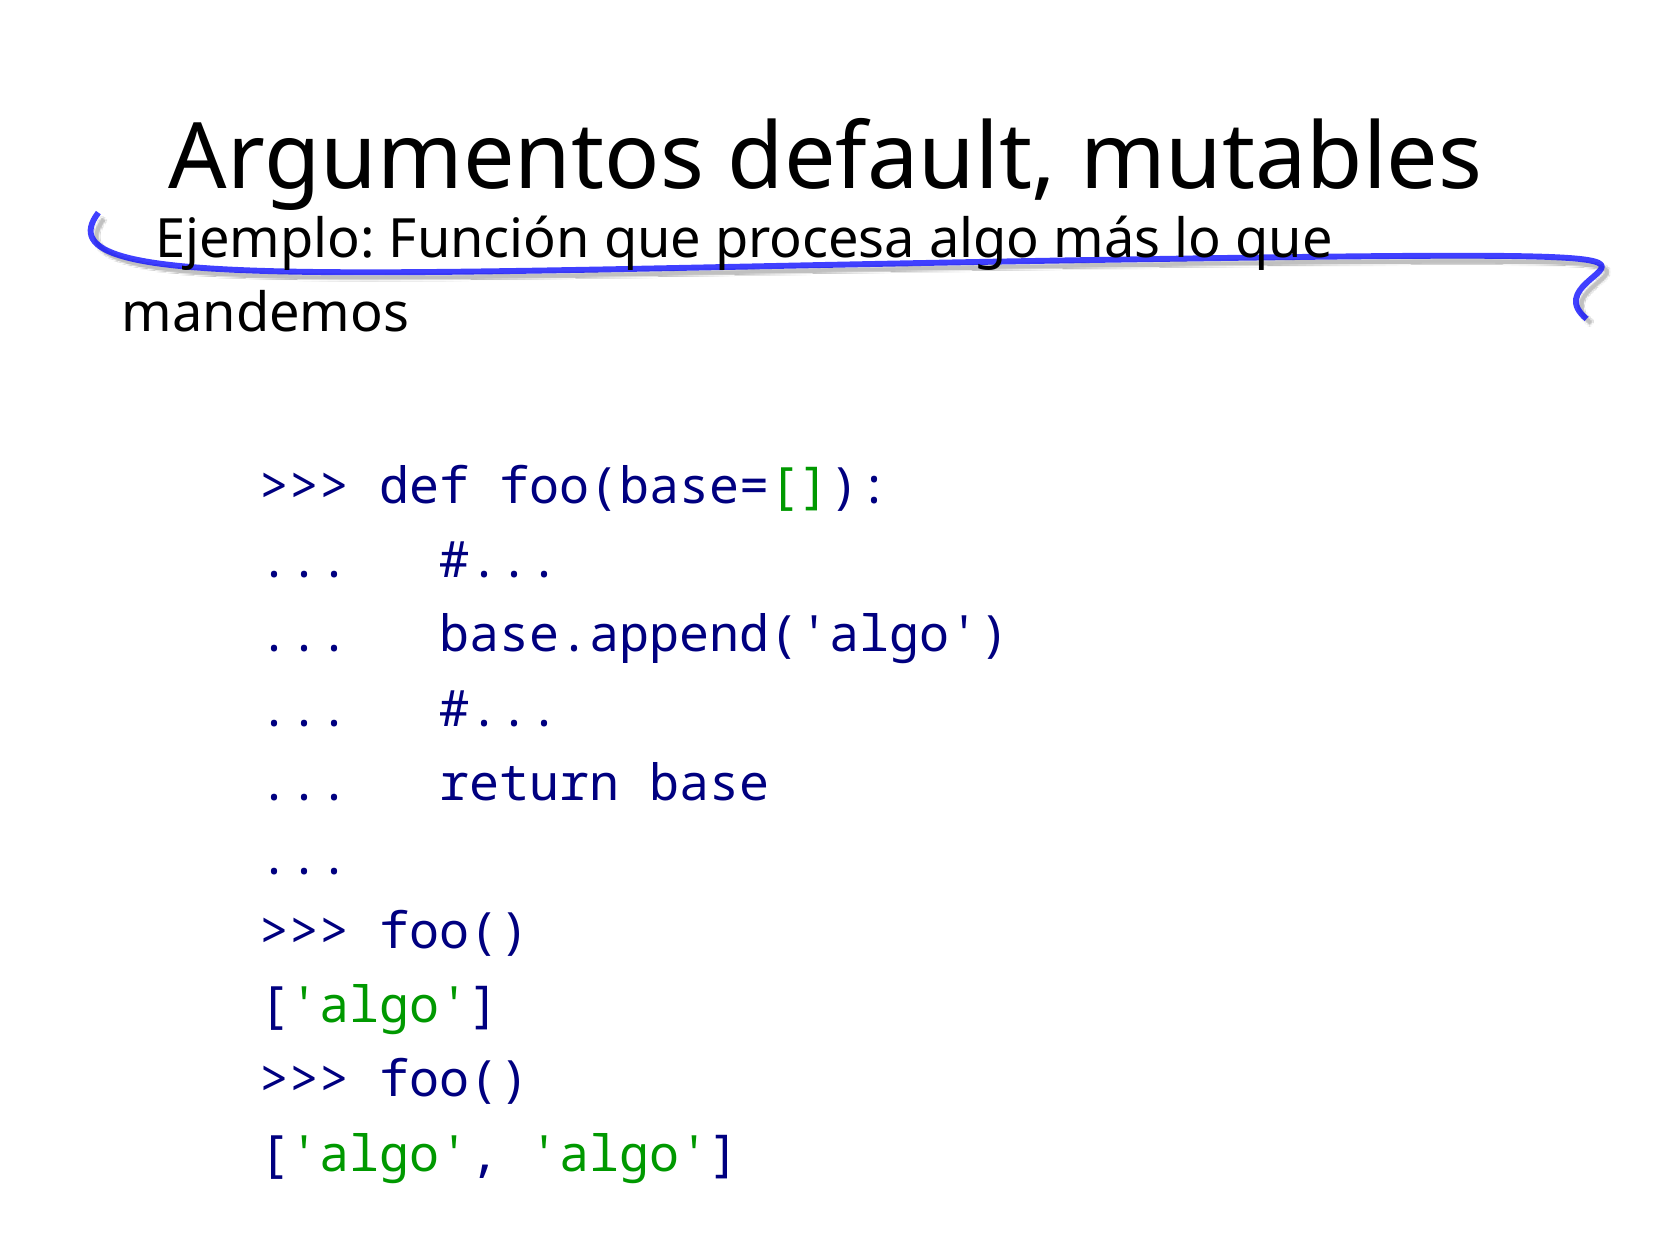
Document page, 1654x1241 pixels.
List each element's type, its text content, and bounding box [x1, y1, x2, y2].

title Argumentos default, mutables [82, 49, 1571, 257]
subtitle Ejemplo: Función que procesa algo más lo que mandemos >>> def foo(base=[]): ... #... ... base.append('algo') ... #... ... return base ... >>> foo() ['algo'] >>> foo() ['algo', 'algo'] [121, 351, 1577, 1188]
